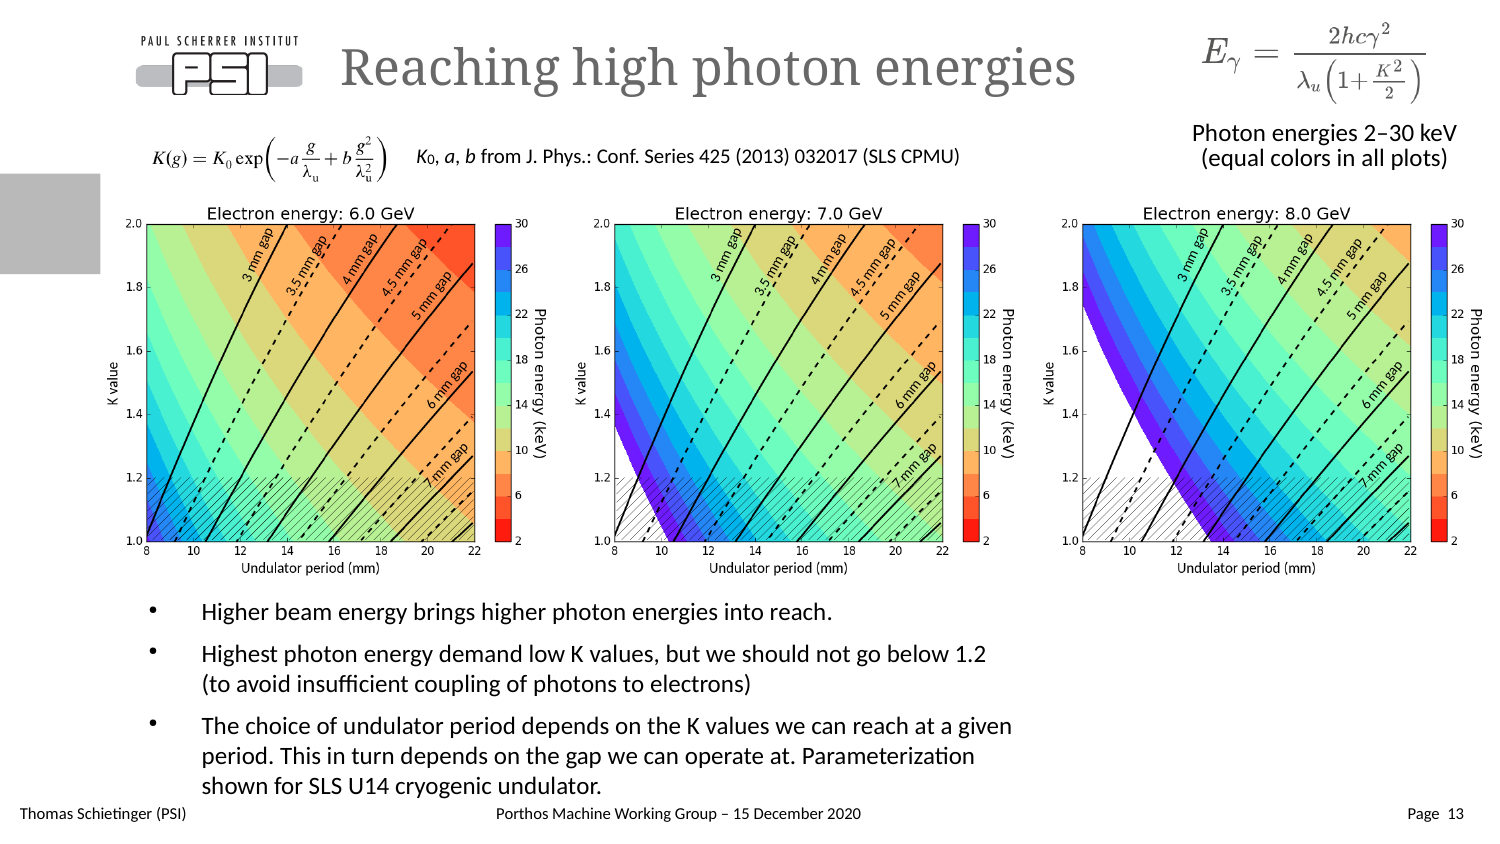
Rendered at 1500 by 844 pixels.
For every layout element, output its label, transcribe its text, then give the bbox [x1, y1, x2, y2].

text_box 6 mm gap [1335, 331, 1430, 440]
picture [143, 132, 389, 187]
text_box 3 mm gap [224, 203, 295, 308]
text_box [147, 477, 474, 540]
text_box 4 mm gap [787, 203, 871, 317]
text_box 5 mm gap [854, 241, 948, 351]
text_box 7 mm gap [865, 414, 966, 518]
text_box 3.5 mm gap [1200, 209, 1284, 324]
text_box 7 mm gap [1331, 414, 1432, 519]
title Reaching high photon energies [340, 35, 1188, 98]
text_box 3.5 mm gap [734, 209, 818, 324]
text_box 3 mm gap [1159, 203, 1230, 308]
text_box 3 mm gap [693, 203, 763, 308]
text_box 4 mm gap [1253, 203, 1338, 317]
text_box [616, 477, 943, 540]
text_box 4.5 mm gap [359, 213, 451, 324]
text_box 7 mm gap [396, 414, 497, 518]
text_box [1083, 477, 1409, 540]
picture [1039, 202, 1490, 576]
text_box Photon energies 2–30 keV (equal colors in all plots) [1160, 115, 1490, 181]
picture [571, 202, 1022, 576]
text_box 6 mm gap [868, 331, 964, 440]
list Higher beam energy brings higher photon energies into reach. Highest photon energy demand low K values, but we should not go below 1.2 (to avoid insufficient coupling of photons to electrons) The choice of undulator period depends on the K values we can reach at a given period. This in turn depends on the gap we can operate at. Parameterization shown for SLS U14 cryogenic undulator. [130, 595, 1020, 814]
text_box K0, a, b from J. Phys.: Conf. Series 425 (2013) 032017 (SLS CPMU) [401, 140, 1081, 181]
text_box 4 mm gap [318, 203, 403, 317]
text_box 5 mm gap [386, 241, 479, 351]
text_box 6 mm gap [400, 331, 495, 440]
picture [1188, 13, 1442, 112]
text_box 4.5 mm gap [1294, 213, 1386, 324]
picture [103, 202, 554, 576]
text_box 5 mm gap [1321, 241, 1414, 352]
text_box 3.5 mm gap [265, 209, 349, 324]
text_box 4.5 mm gap [827, 213, 919, 324]
